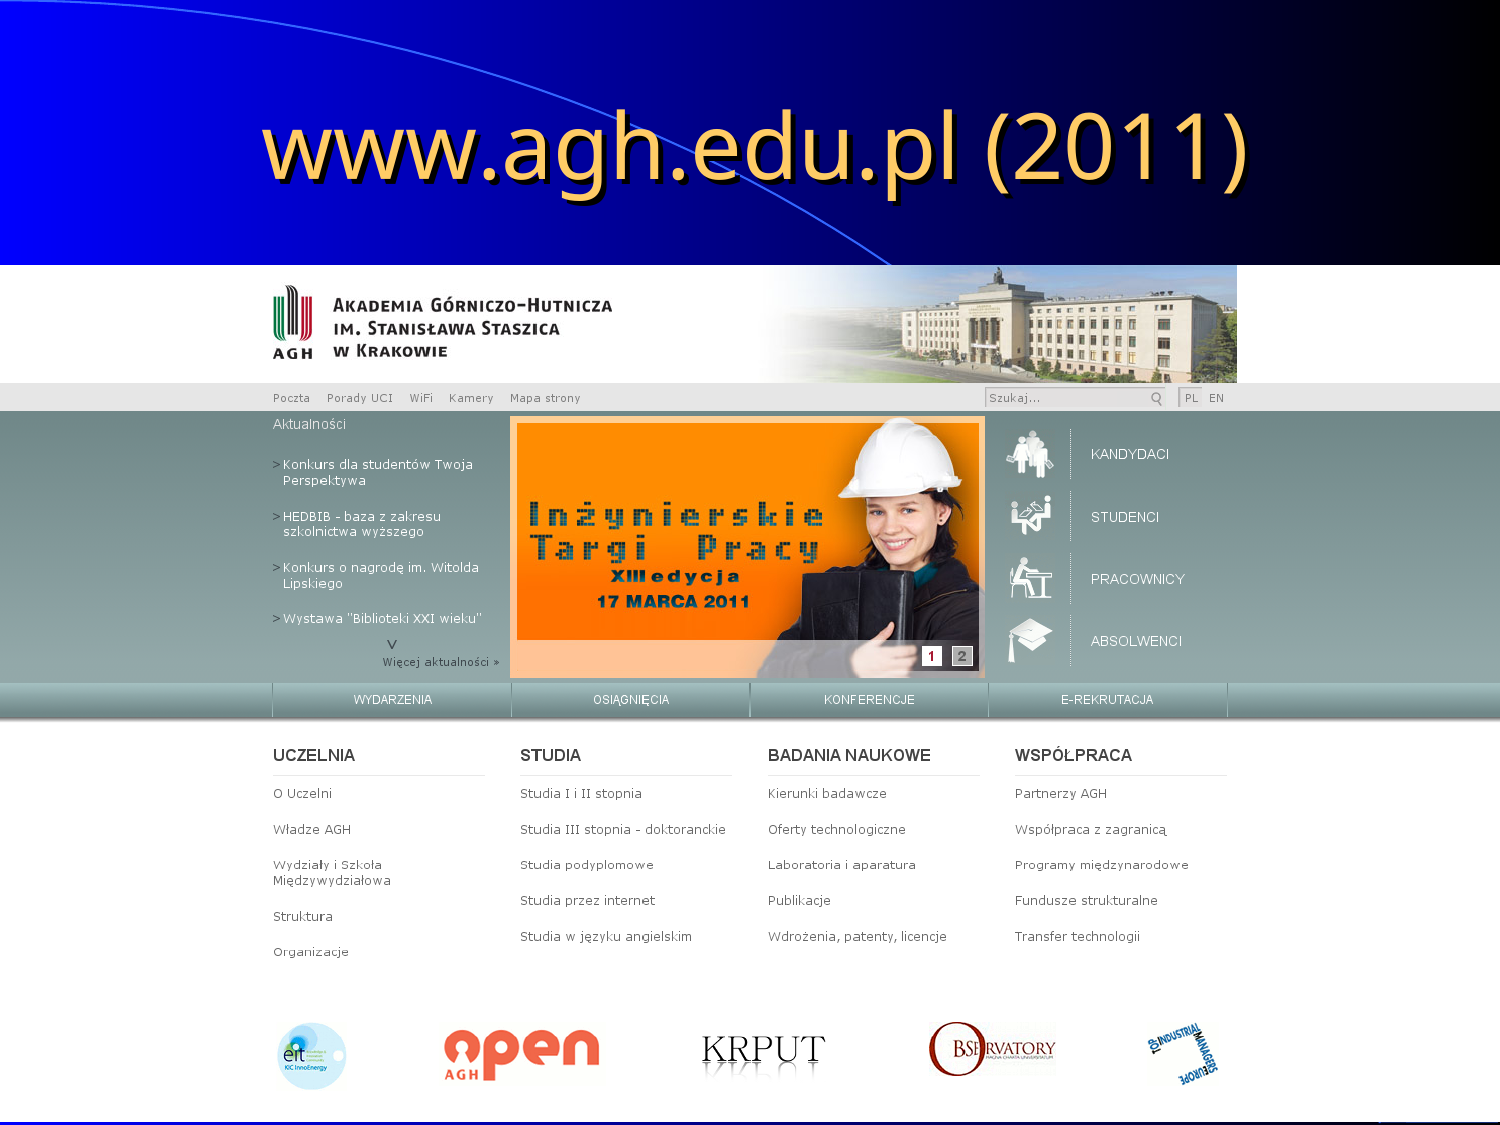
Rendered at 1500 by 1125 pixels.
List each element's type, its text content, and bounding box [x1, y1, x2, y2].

title www.agh.edu.pl (2011) [118, 48, 1394, 237]
picture [0, 265, 1500, 1122]
